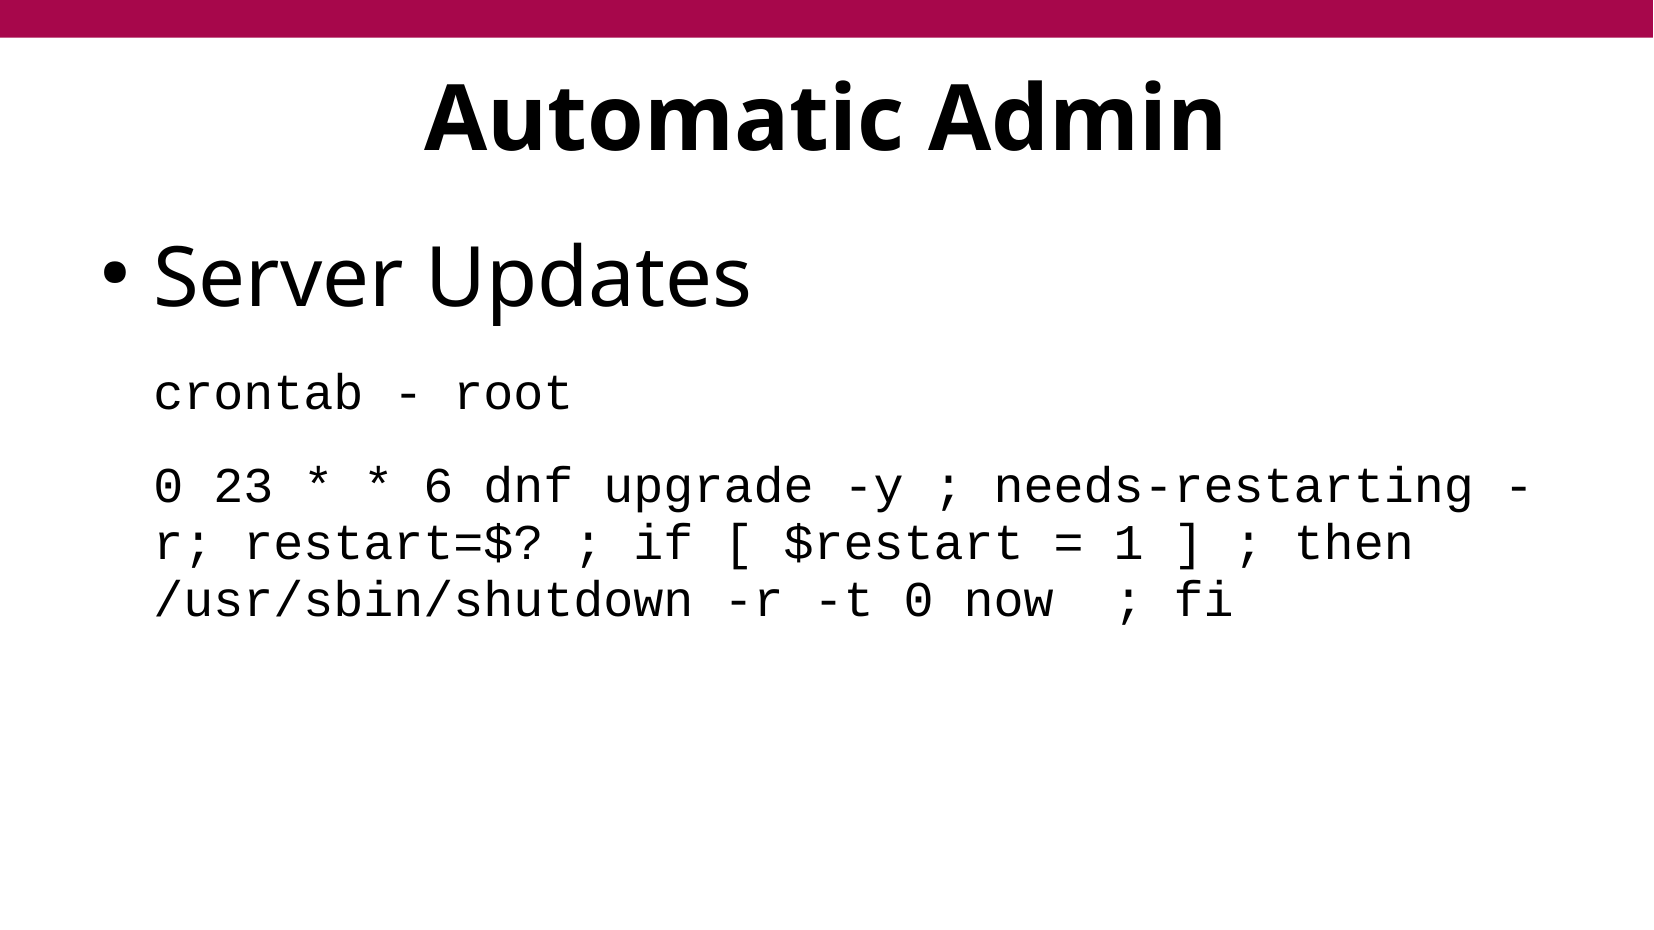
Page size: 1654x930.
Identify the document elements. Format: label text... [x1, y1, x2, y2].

title Automatic Admin [82, 36, 1571, 193]
list Server Updates crontab - root 0 23 * * 6 dnf upgrade -y ; needs-restarting -r; restart=$? ; if [ $restart = 1 ] ; then /usr/sbin/shutdown -r -t 0 now ; fi [82, 217, 1571, 757]
